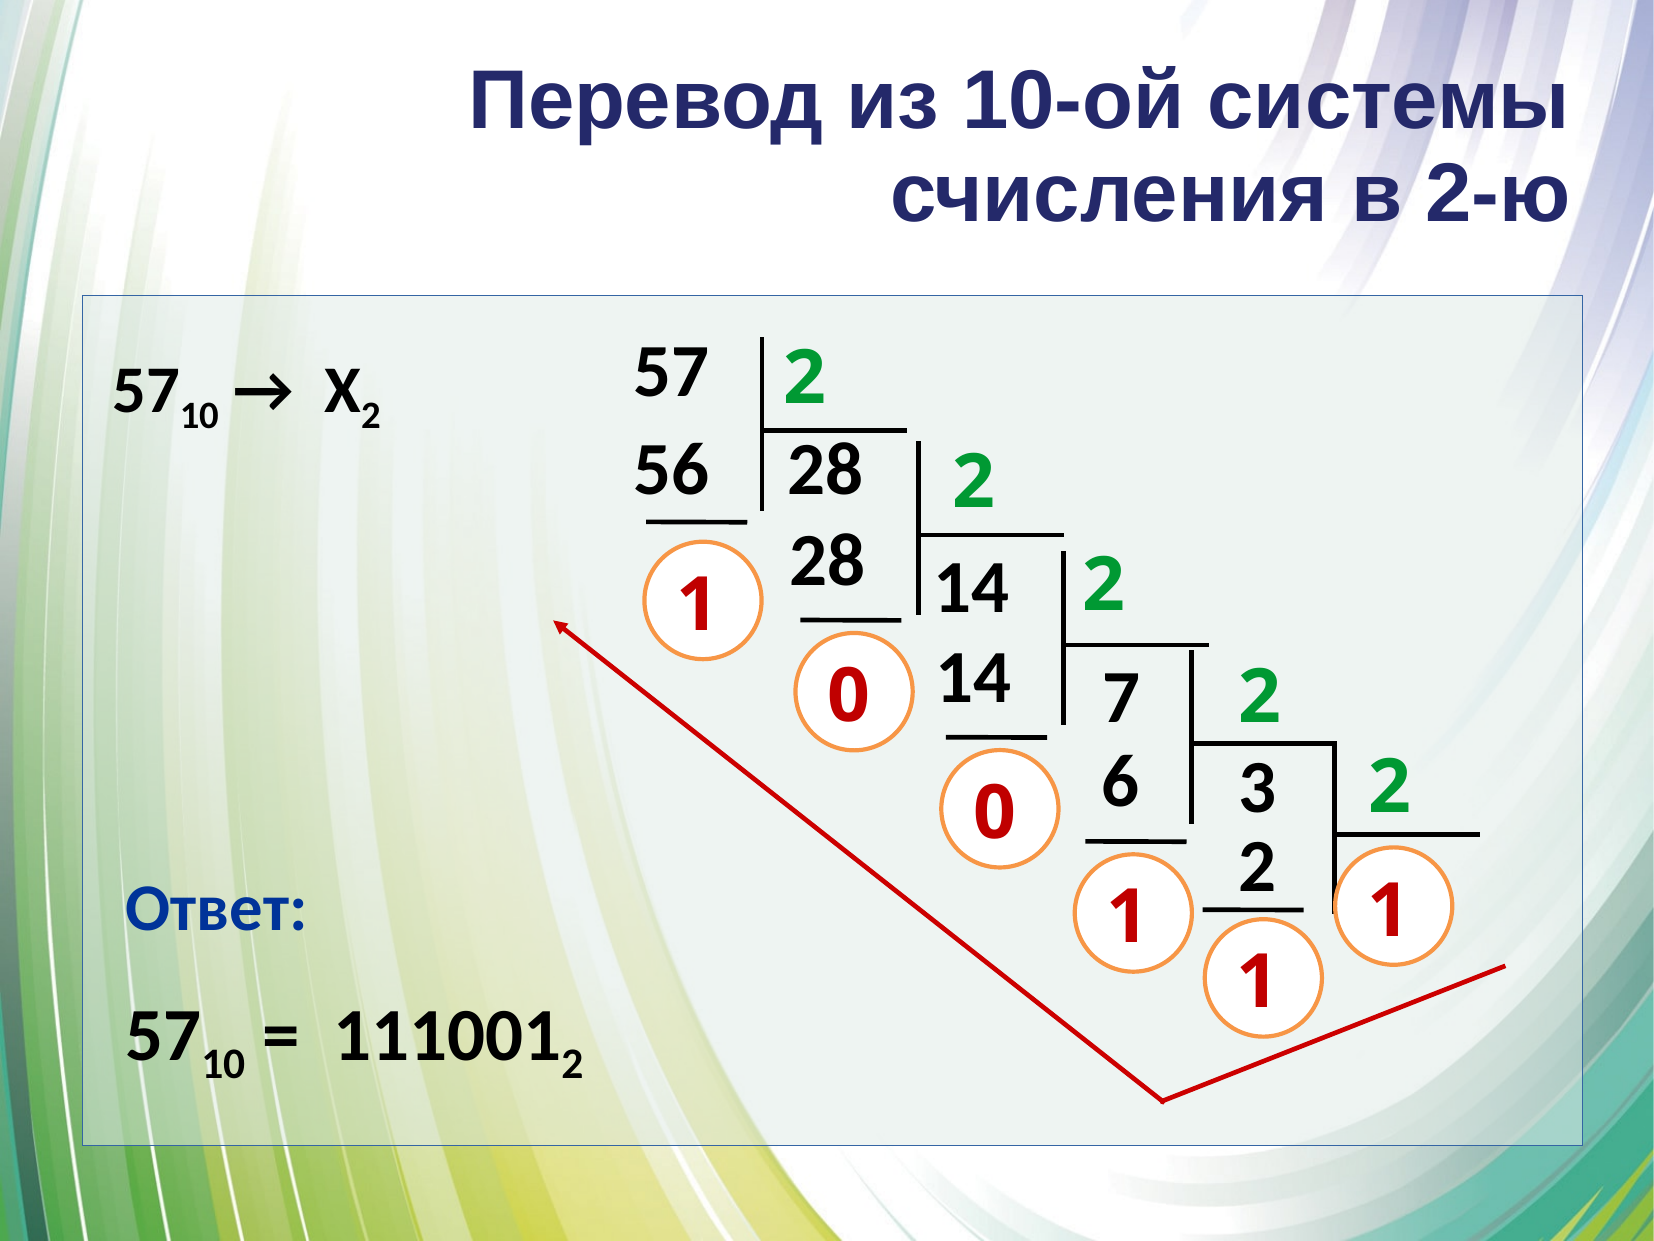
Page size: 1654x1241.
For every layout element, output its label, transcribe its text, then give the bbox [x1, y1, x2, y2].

title Перевод из 10-ой системы счисления в 2-ю [82, 0, 1571, 335]
text_box Ответ: 5710 = 1110012 [110, 855, 879, 1096]
text_box [82, 295, 1583, 1146]
text_box 6 [1086, 724, 1244, 830]
text_box 28 [774, 503, 932, 609]
text_box 14 [920, 620, 1078, 726]
text_box 1 [644, 541, 762, 660]
picture [0, 0, 1654, 1241]
text_box 3 [1223, 730, 1334, 808]
text_box 2 [1334, 730, 1491, 836]
text_box 7 [1087, 639, 1204, 724]
text_box 2 [918, 424, 1058, 529]
text_box 5710 → Х2 [97, 337, 593, 445]
text_box 0 [941, 750, 1059, 868]
text_box 2 [1048, 527, 1182, 634]
text_box 2 [748, 335, 900, 411]
text_box 2 [1204, 639, 1335, 730]
text_box 57 [618, 335, 748, 411]
text_box 1 [1074, 854, 1192, 972]
text_box 1 [1204, 919, 1322, 1037]
text_box 0 [795, 632, 913, 751]
text_box 14 [918, 529, 1048, 635]
text_box 56 [618, 411, 772, 518]
text_box 1 [1335, 847, 1453, 965]
text_box 2 [1223, 808, 1361, 914]
text_box 28 [772, 411, 930, 518]
